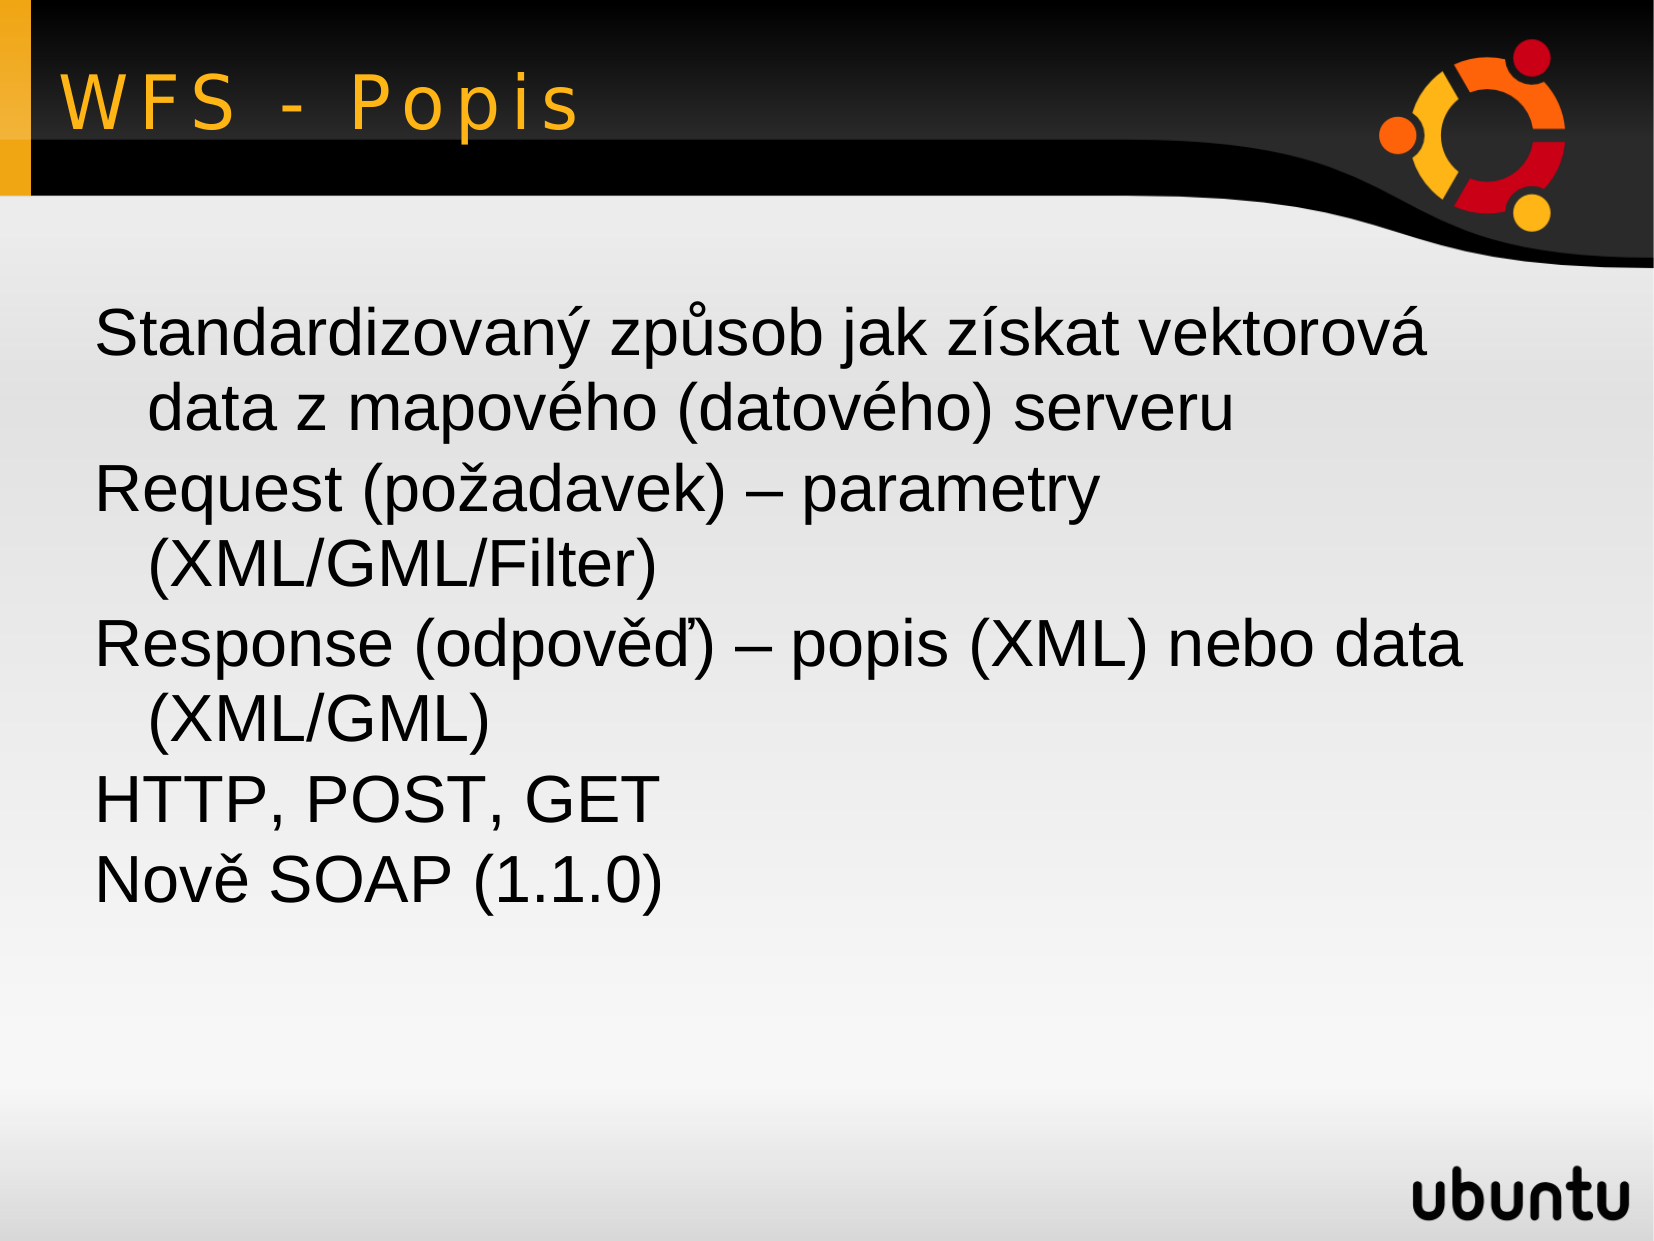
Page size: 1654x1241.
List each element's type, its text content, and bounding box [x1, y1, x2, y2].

picture [0, 0, 1654, 1241]
list Standardizovaný způsob jak získat vektorová data z mapového (datového) serveru Request (požadavek) – parametry (XML/GML/Filter) Response (odpověď) – popis (XML) nebo data (XML/GML) HTTP, POST, GET Nově SOAP (1.1.0) [76, 295, 1565, 1114]
title WFS - Popis [59, 29, 1270, 178]
